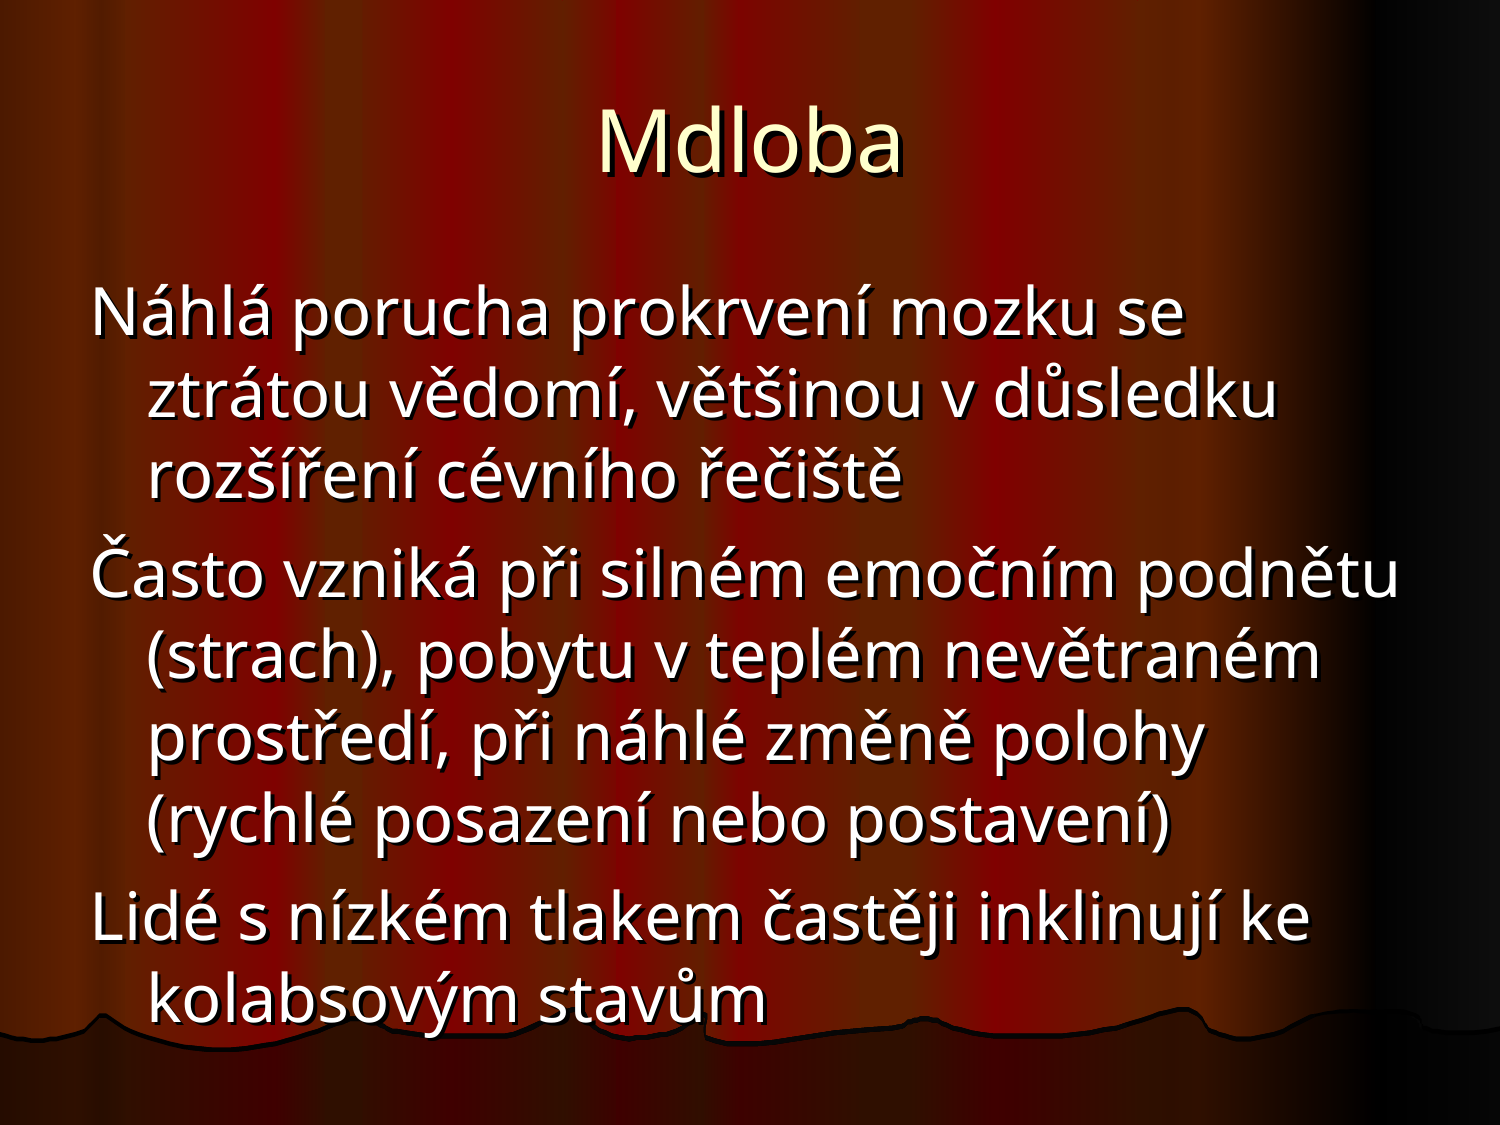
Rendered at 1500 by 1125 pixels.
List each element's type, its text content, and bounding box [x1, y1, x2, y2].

title Mdloba [75, 45, 1426, 233]
list Náhlá porucha prokrvení mozku se ztrátou vědomí, většinou v důsledku rozšíření cévního řečiště Často vzniká při silném emočním podnětu (strach), pobytu v teplém nevětraném prostředí, při náhlé změně polohy (rychlé posazení nebo postavení) Lidé s nízkém tlakem častěji inklinují ke kolabsovým stavům [75, 262, 1426, 1006]
